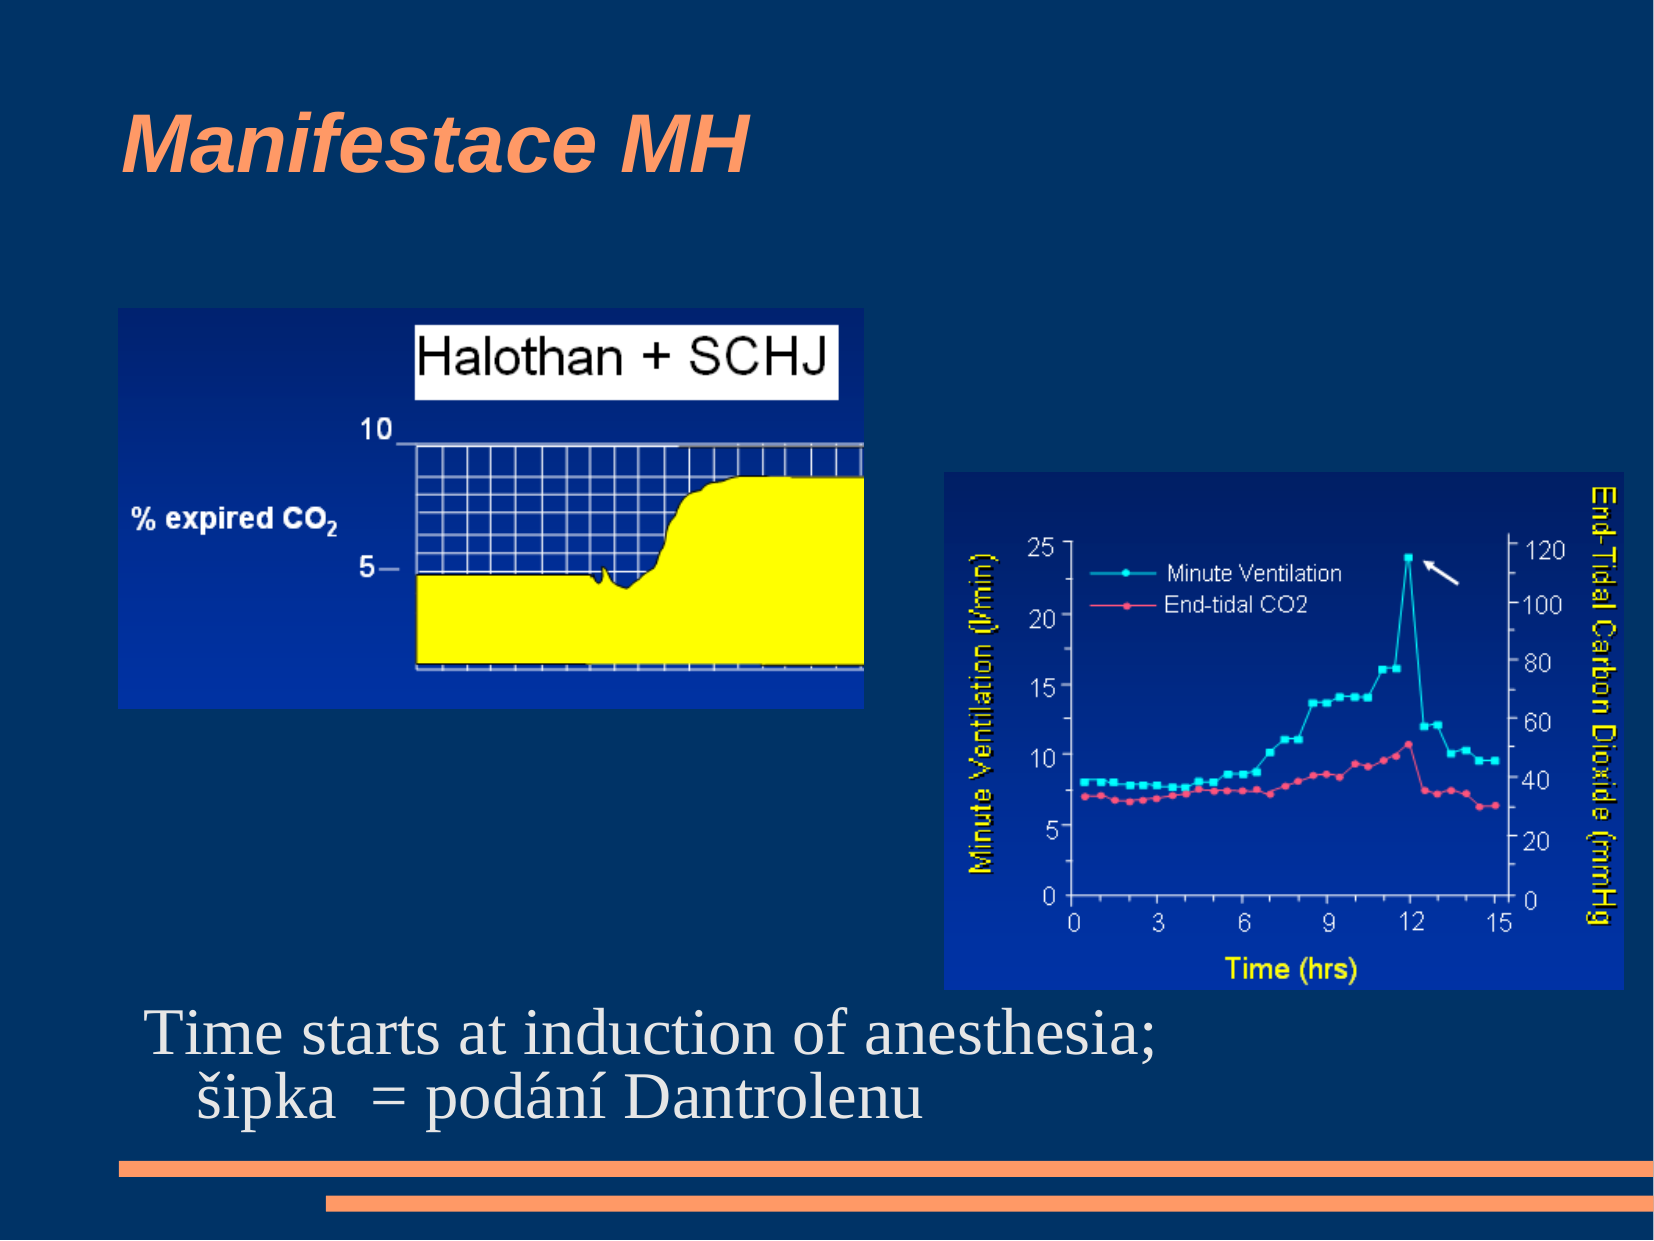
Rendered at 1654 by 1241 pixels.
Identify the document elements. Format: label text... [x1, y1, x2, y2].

picture [944, 472, 1624, 990]
picture [118, 308, 864, 709]
title Manifestace MH [121, 46, 1534, 254]
list Time starts at induction of anesthesia; šipka = podání Dantrolenu [126, 1003, 1565, 1145]
